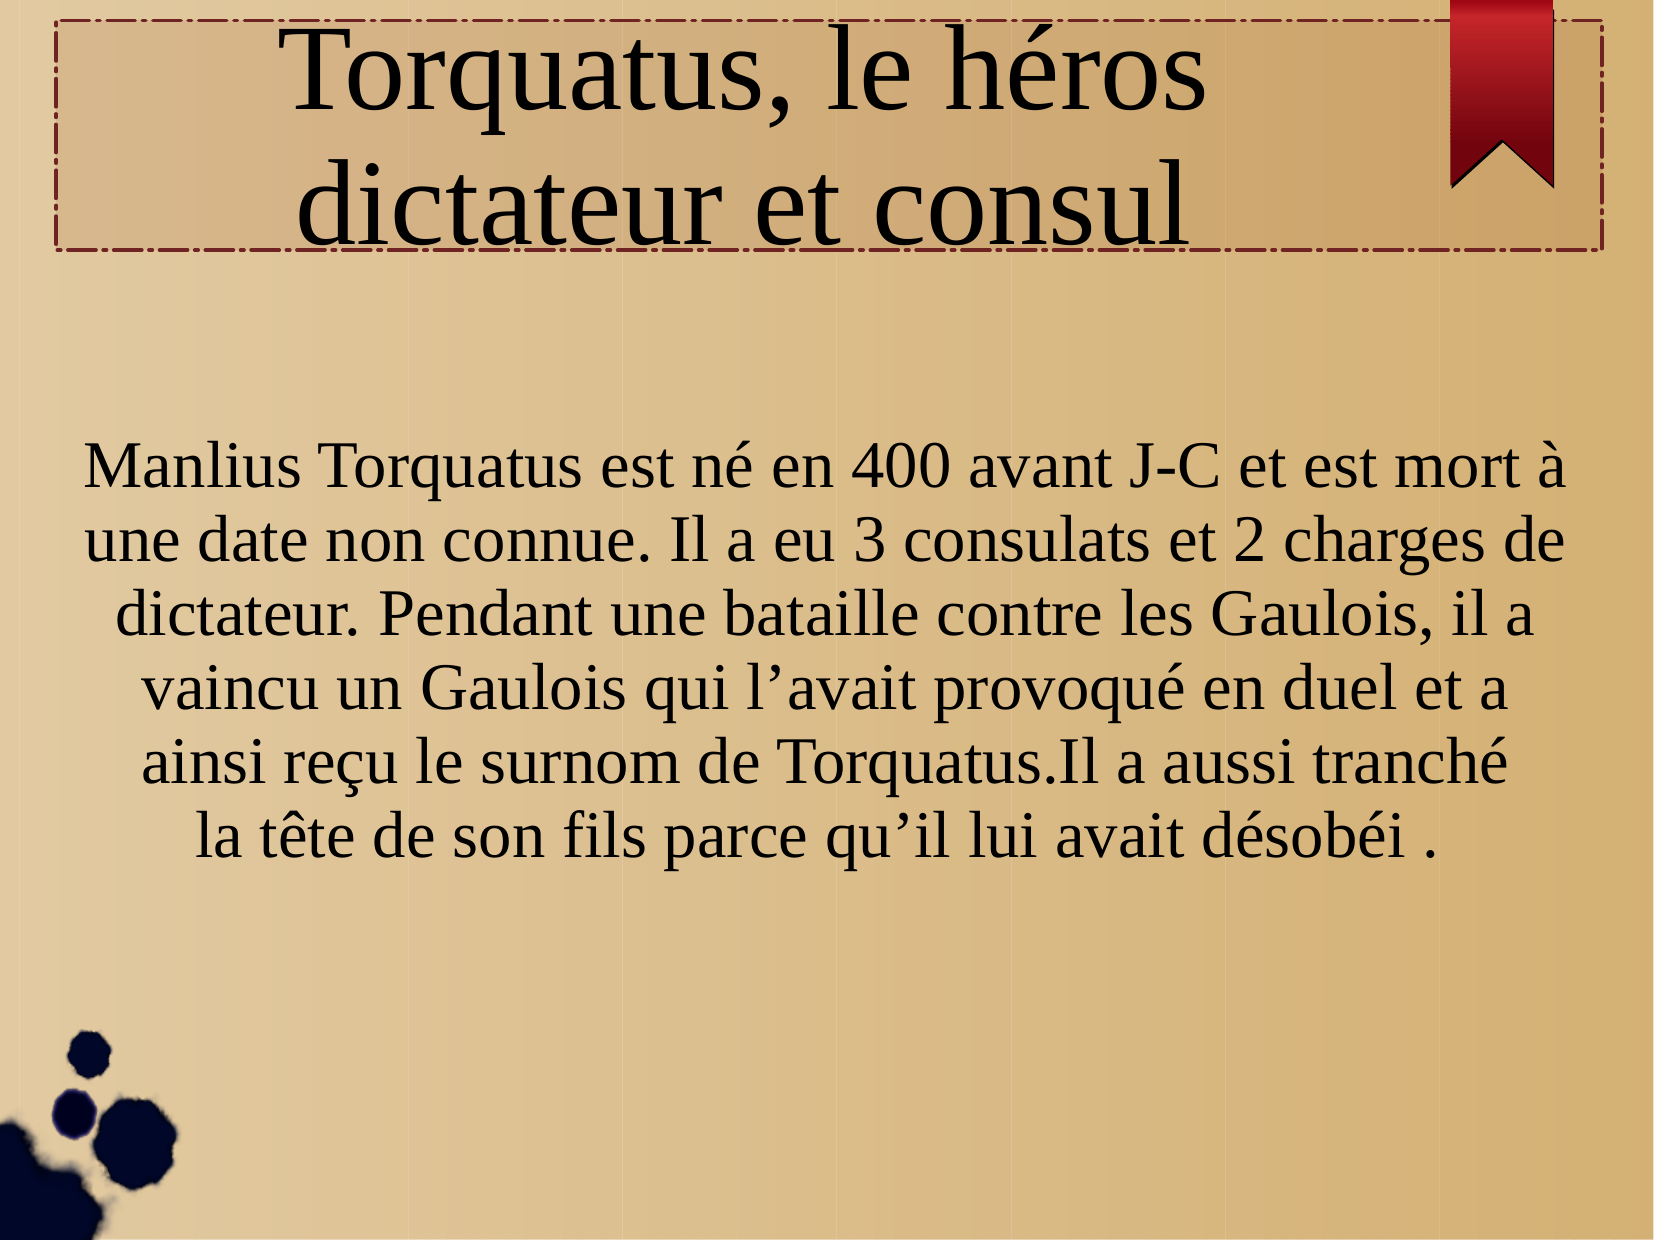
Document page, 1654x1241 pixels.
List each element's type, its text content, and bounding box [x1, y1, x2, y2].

subtitle Manlius Torquatus est né en 400 avant J-C et est mort à une date non connue. Il a eu 3 consulats et 2 charges de dictateur. Pendant une bataille contre les Gaulois, il a vaincu un Gaulois qui l’avait provoqué en duel et a ainsi reçu le surnom de Torquatus.Il a aussi tranché la tête de son fils parce qu’il lui avait désobéi . [82, 290, 1571, 1010]
title Torquatus, le héros dictateur et consul [82, 0, 1406, 272]
